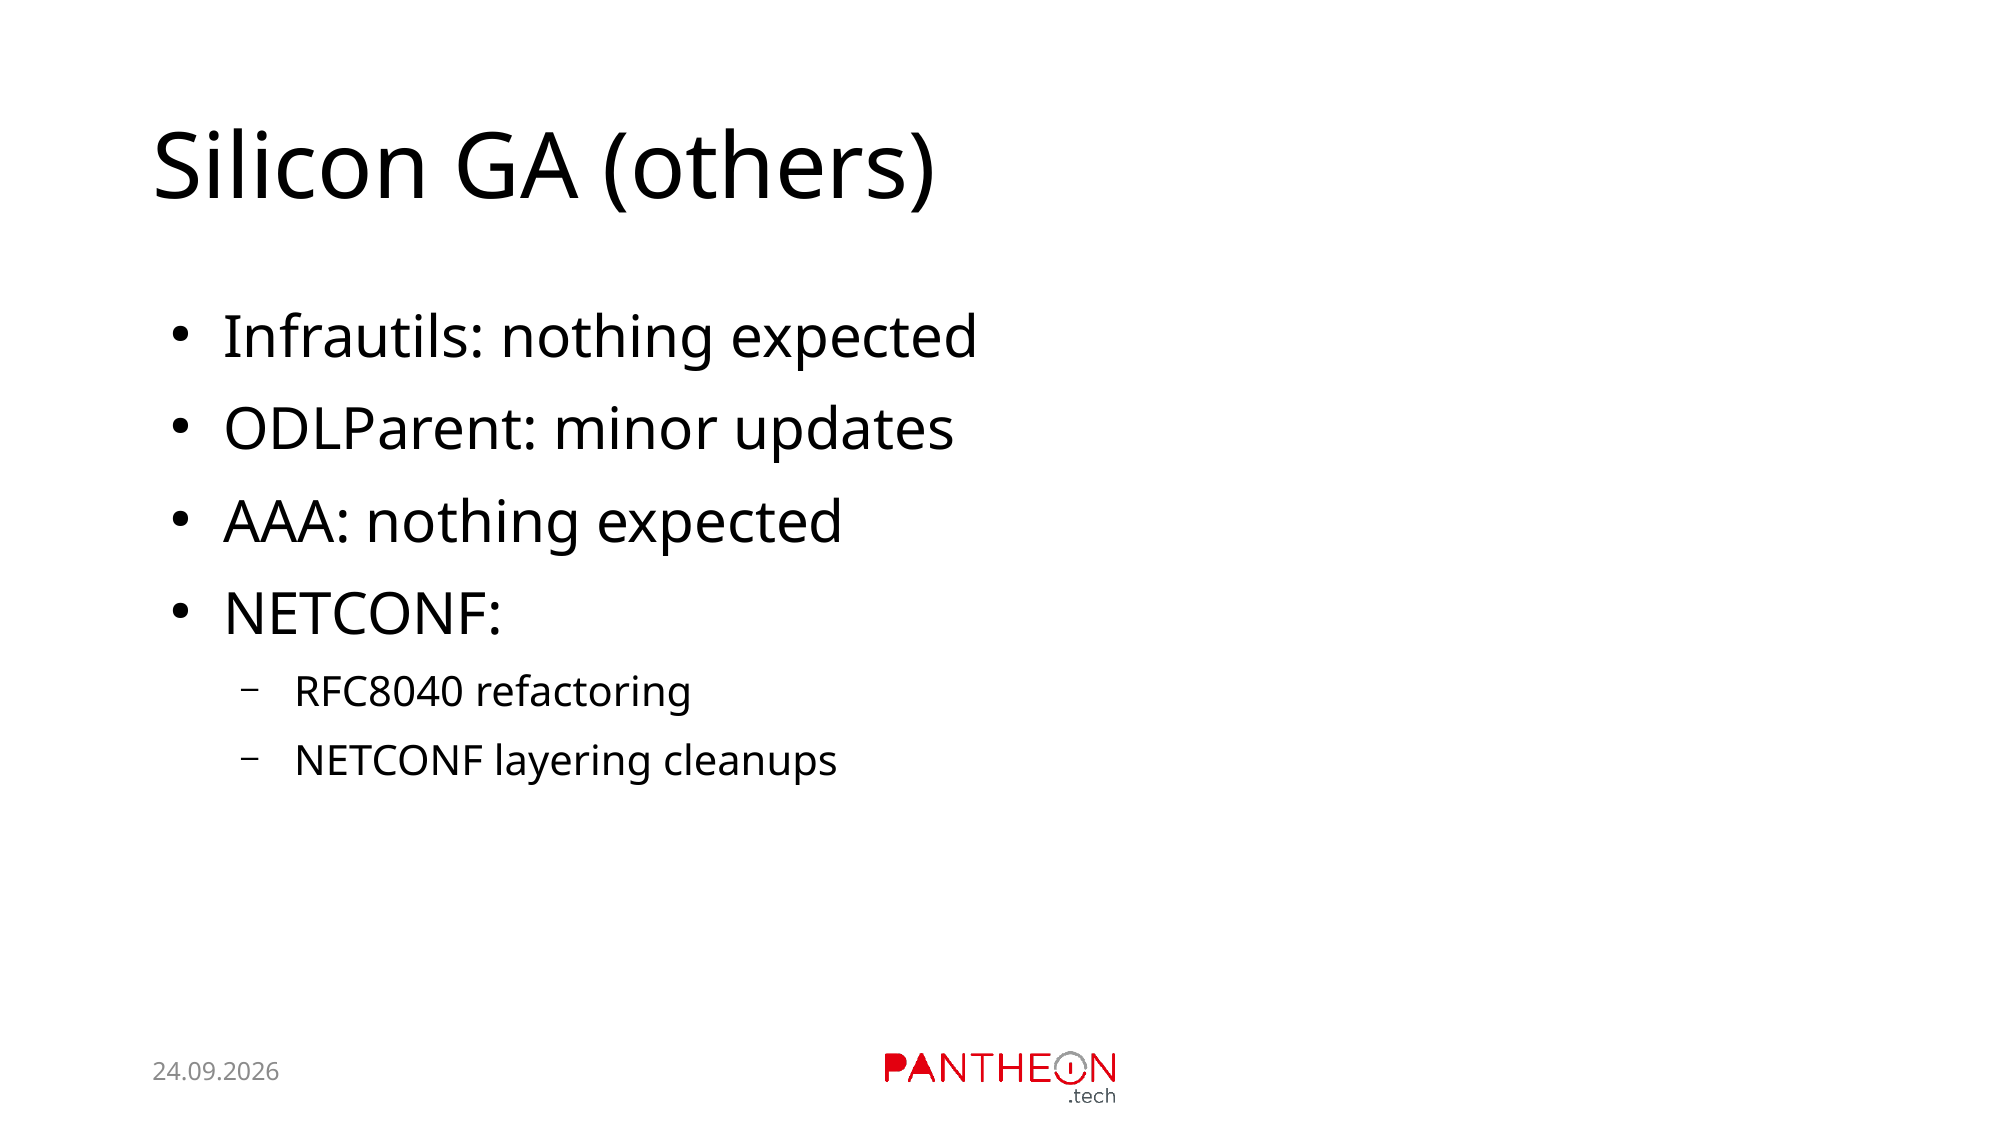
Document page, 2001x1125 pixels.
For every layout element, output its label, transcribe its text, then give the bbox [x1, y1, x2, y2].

title Silicon GA (others) [137, 59, 1863, 278]
picture [885, 1051, 1115, 1103]
list Infrautils: nothing expected ODLParent: minor updates AAA: nothing expected NETCONF: RFC8040 refactoring NETCONF layering cleanups [137, 299, 1863, 1014]
slide_number 15.10.2020 [137, 1042, 588, 1103]
